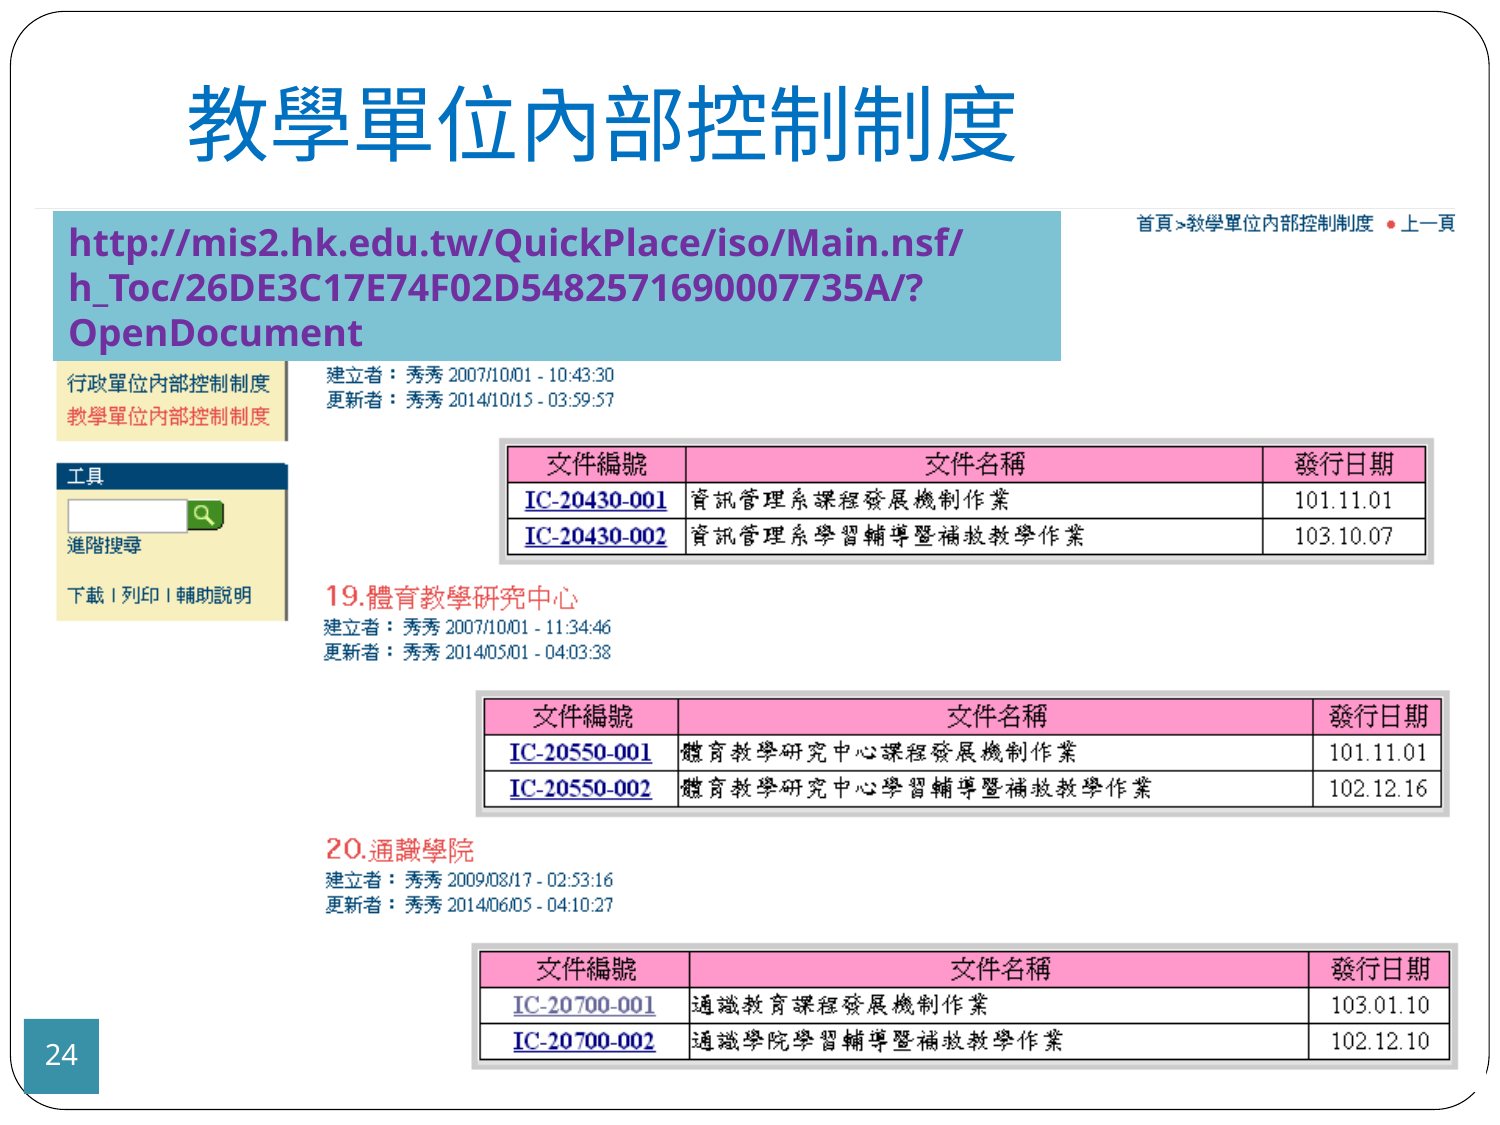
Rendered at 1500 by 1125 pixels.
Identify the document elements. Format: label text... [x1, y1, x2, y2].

text_box 24 [23, 1018, 99, 1094]
picture [6, 208, 1487, 1092]
text_box http://mis2.hk.edu.tw/QuickPlace/iso/Main.nsf/h_Toc/26DE3C17E74F02D5482571690007735A/?OpenDocument [53, 211, 1061, 361]
title 教學單位內部控制制度 [171, 54, 1447, 188]
